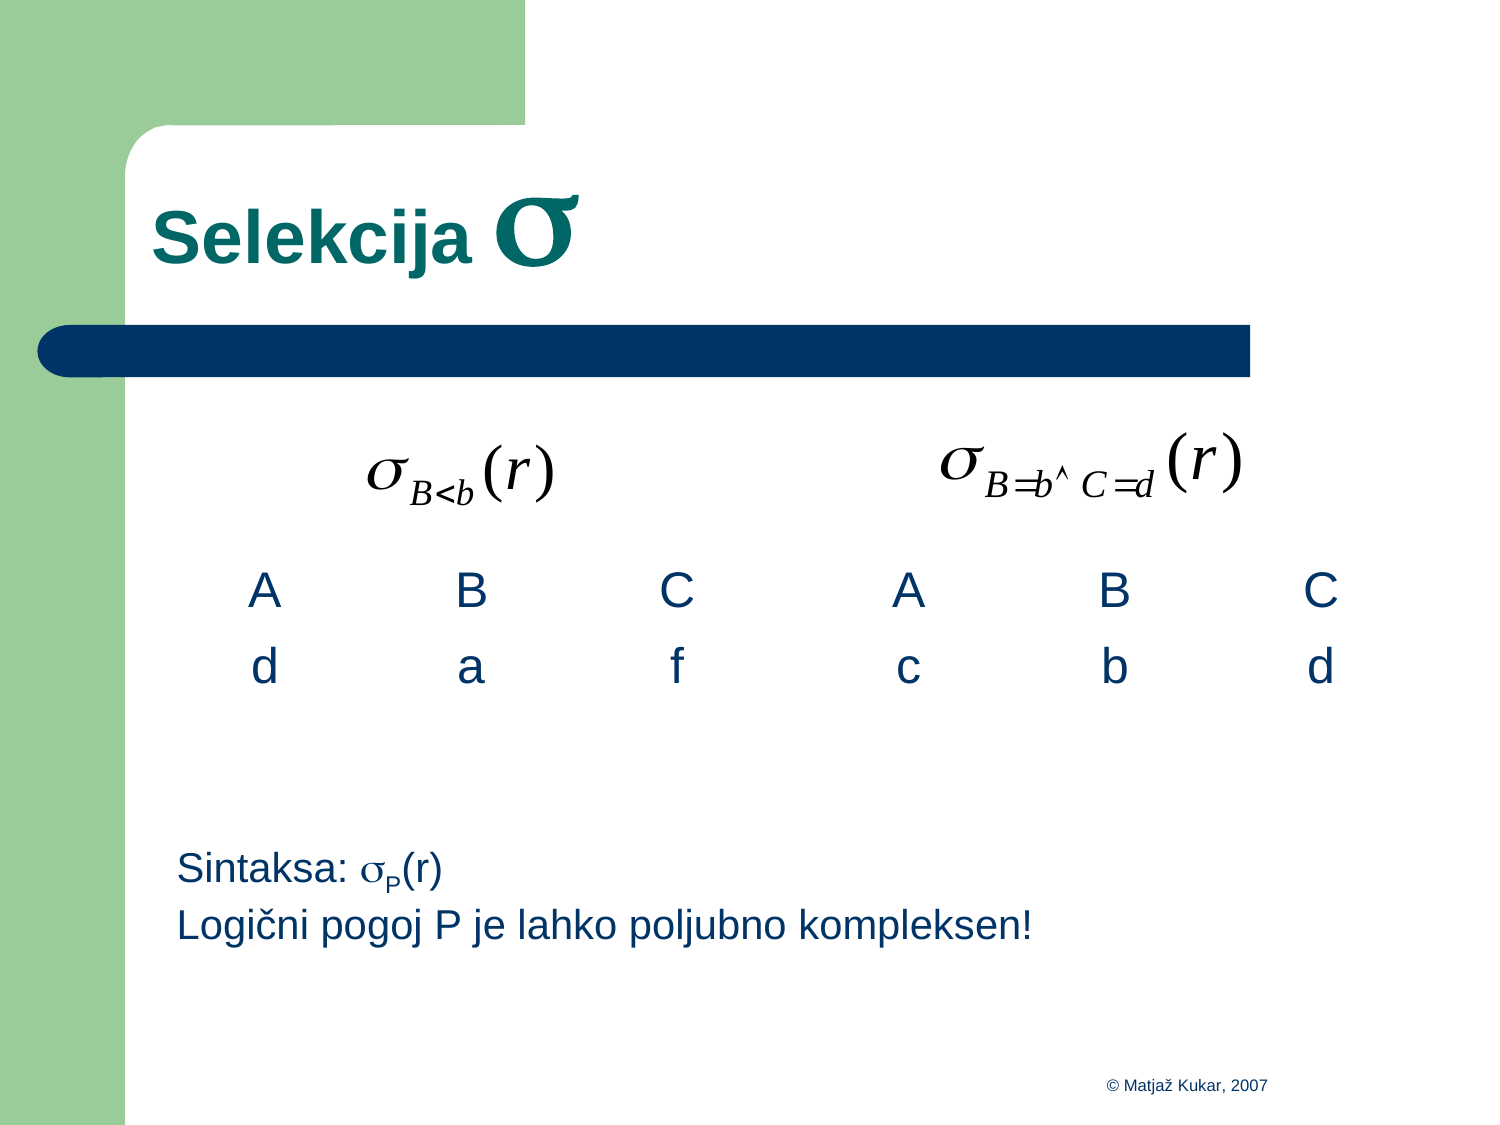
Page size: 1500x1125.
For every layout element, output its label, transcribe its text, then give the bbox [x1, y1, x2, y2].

table_header A [163, 550, 369, 625]
table_header B [369, 550, 575, 625]
table_header B [1012, 550, 1218, 625]
text_box Sintaksa: P(r) Logični pogoj P je lahko poljubno kompleksen! [161, 833, 1049, 956]
table_cell d [1218, 625, 1424, 706]
table_cell a [369, 625, 575, 706]
table_cell c [806, 625, 1012, 706]
text_box [358, 425, 567, 522]
title Selekcija  [136, 136, 1414, 301]
table_cell d [163, 625, 369, 706]
table_header A [806, 550, 1012, 625]
text_box © Matjaž Kukar, 2007 [949, 1025, 1426, 1103]
table_header C [575, 550, 781, 625]
table_cell b [1012, 625, 1218, 706]
table_cell f [575, 625, 781, 706]
text_box [930, 412, 1257, 514]
table_header C [1218, 550, 1424, 625]
